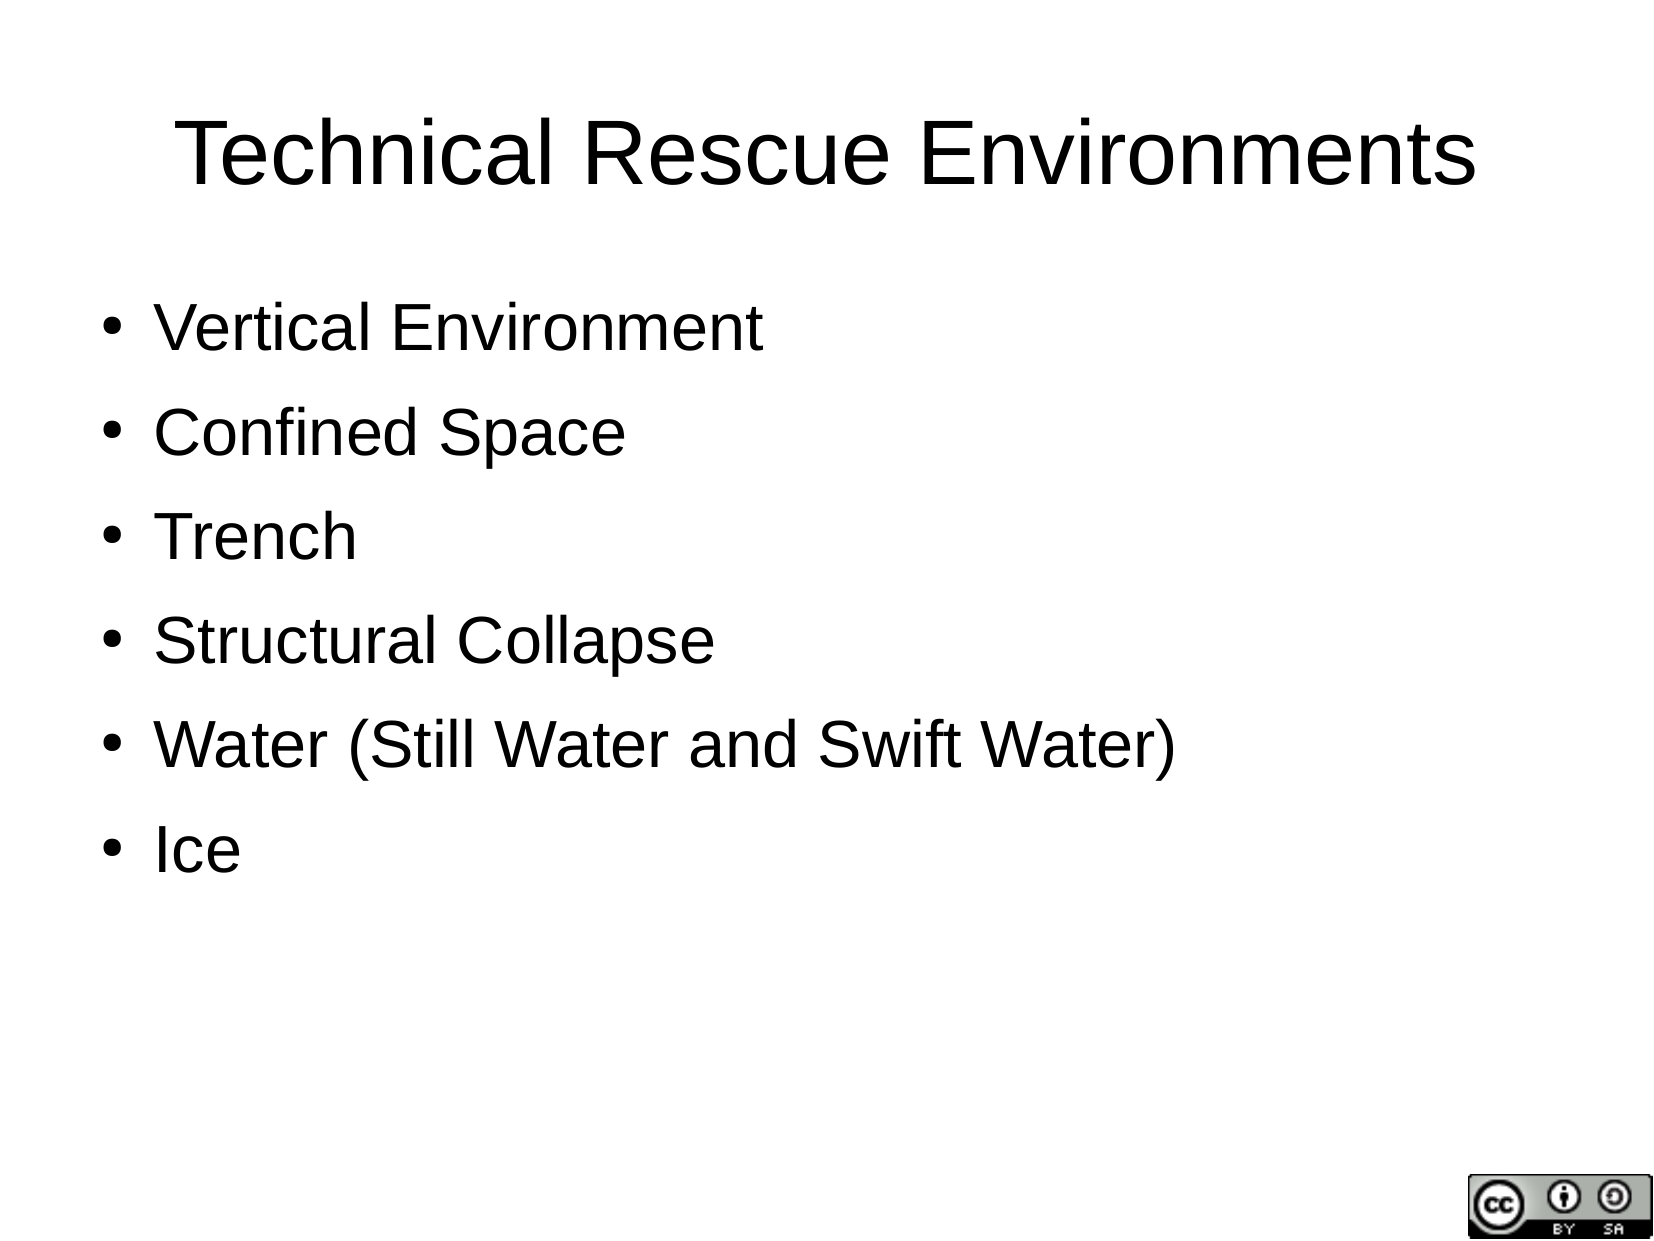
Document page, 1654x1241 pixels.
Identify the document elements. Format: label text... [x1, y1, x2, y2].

list Vertical Environment Confined Space Trench Structural Collapse Water (Still Water and Swift Water) Ice [82, 290, 1571, 1010]
title Technical Rescue Environments [82, 49, 1571, 257]
picture [1468, 1174, 1653, 1239]
